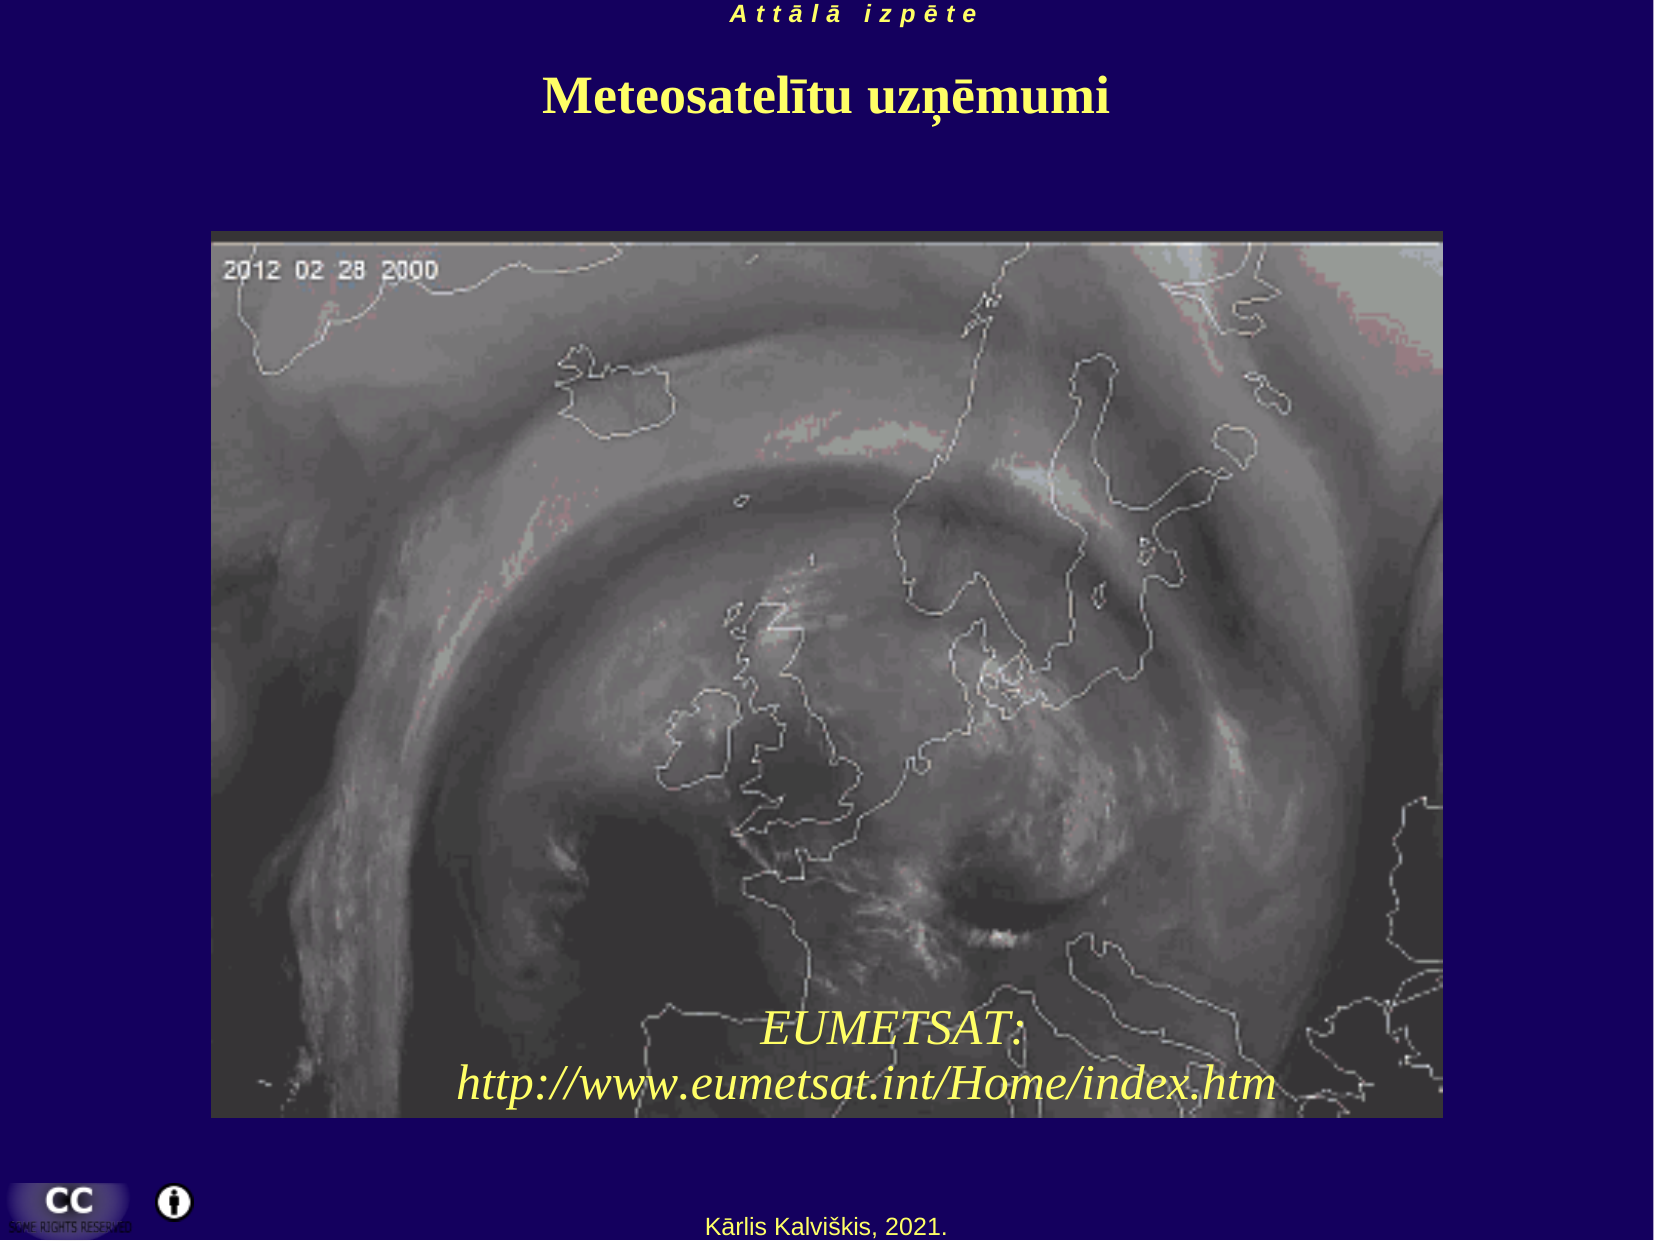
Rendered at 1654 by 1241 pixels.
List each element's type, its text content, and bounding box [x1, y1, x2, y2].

picture [155, 1183, 194, 1222]
text_box EUMETSAT: http://www.eumetsat.int/Home/index.htm [80, 954, 1654, 1111]
picture [211, 334, 1443, 954]
title Meteosatelītu uzņēmumi [120, 65, 1533, 334]
picture [211, 1111, 1443, 1118]
picture [0, 1183, 141, 1241]
